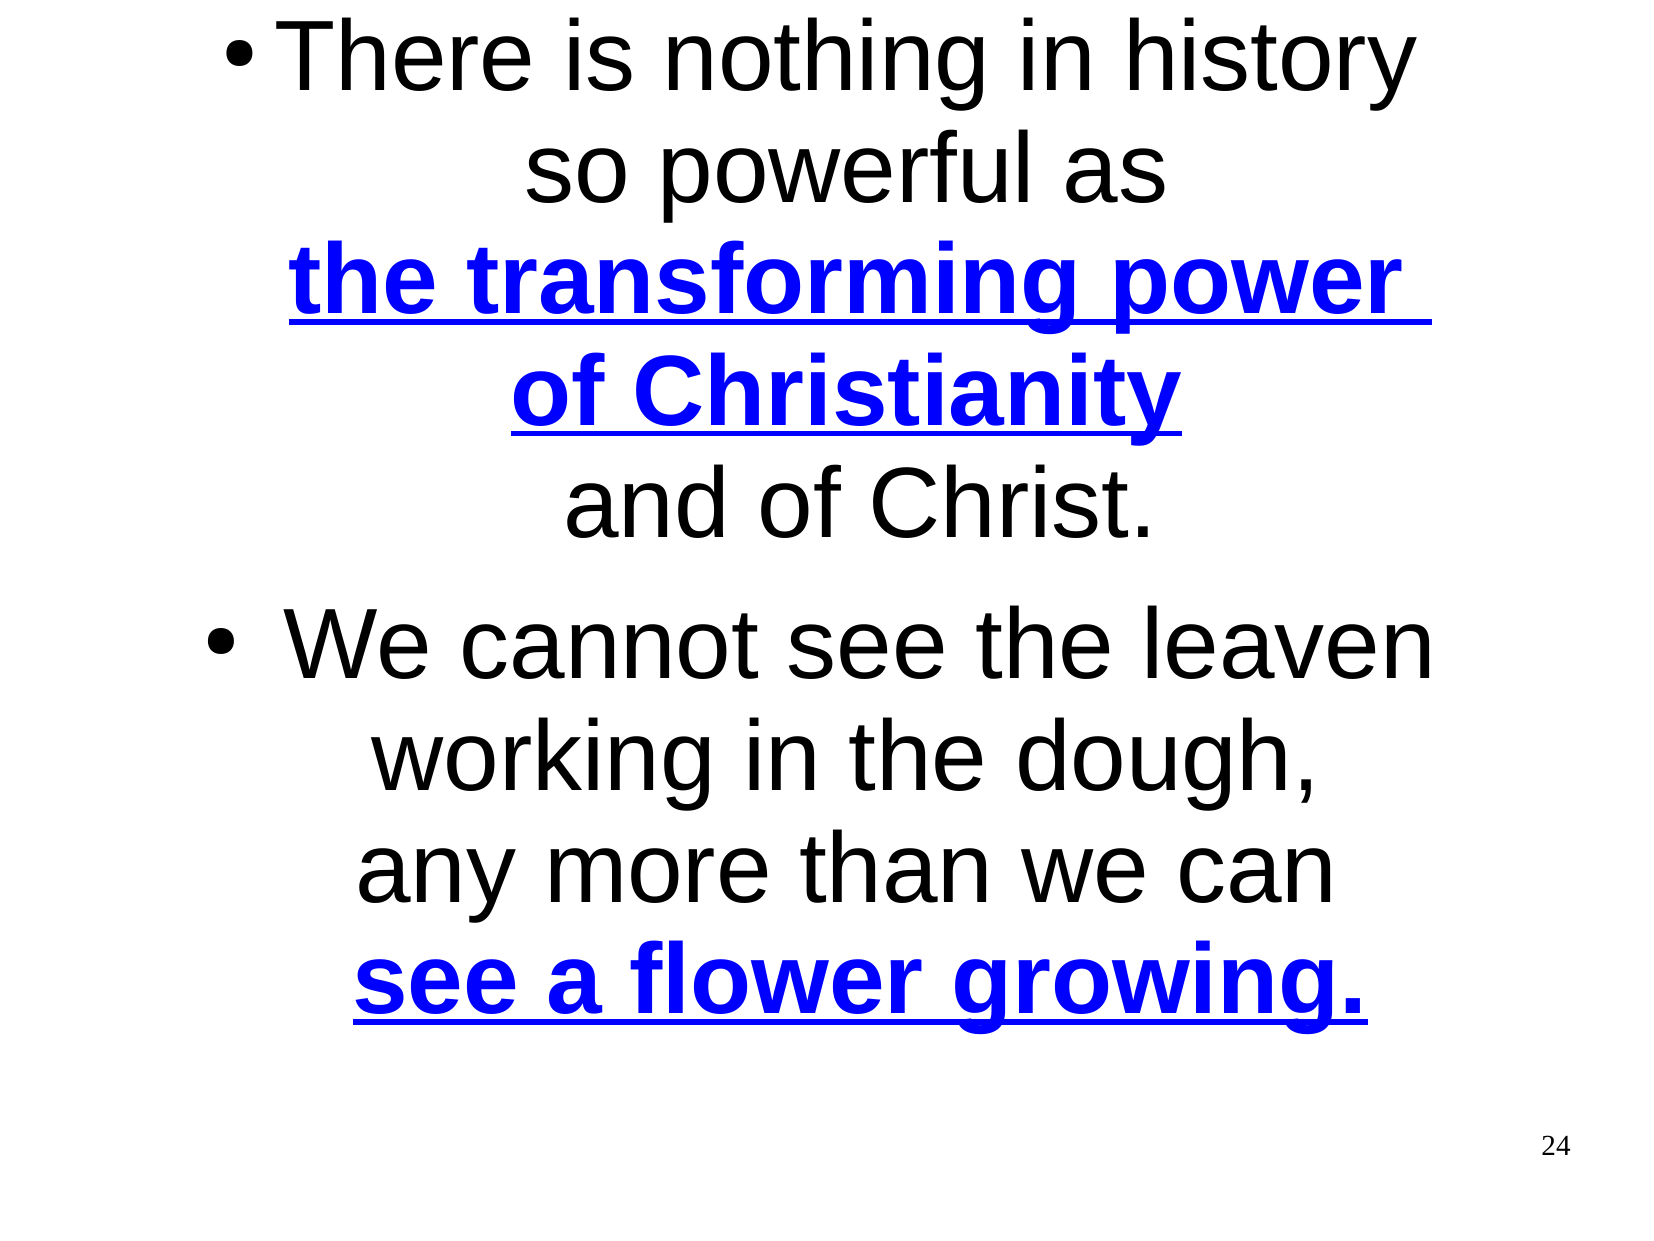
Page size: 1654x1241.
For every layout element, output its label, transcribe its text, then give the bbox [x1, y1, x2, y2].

list There is nothing in history so powerful as the transforming power of Christianity and of Christ. We cannot see the leaven working in the dough, any more than we can see a flower growing. [0, 0, 1651, 1238]
